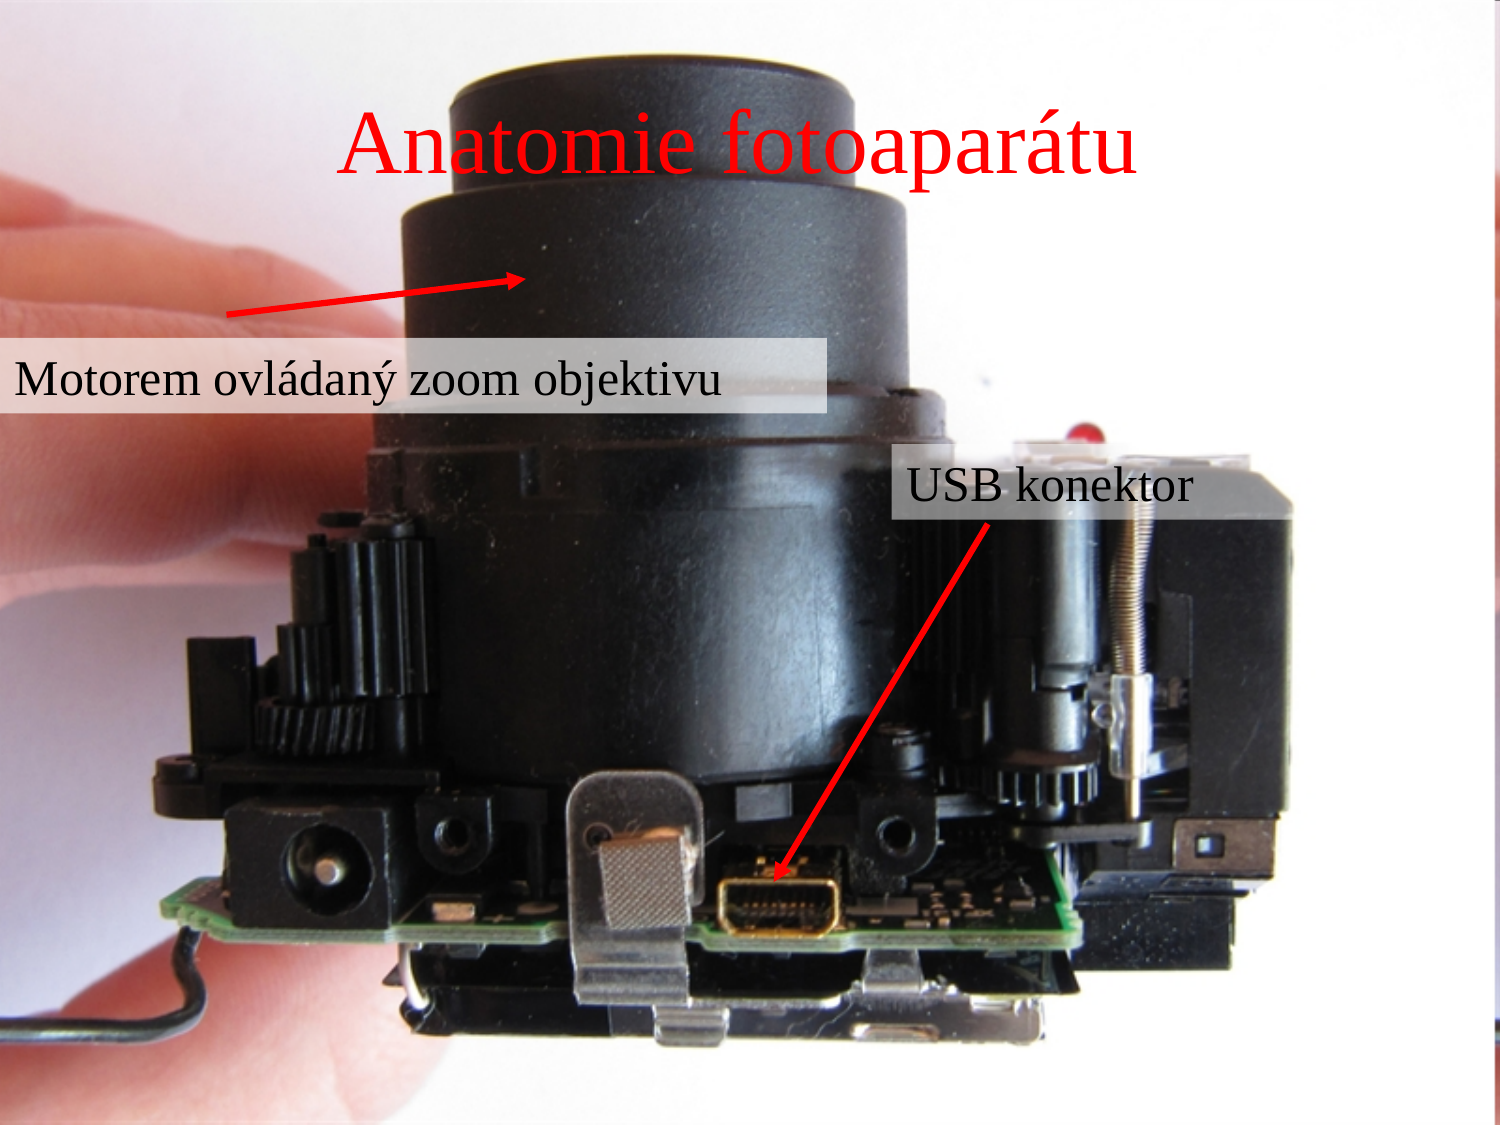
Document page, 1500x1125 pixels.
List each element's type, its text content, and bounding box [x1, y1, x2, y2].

picture [0, 0, 1500, 1125]
text_box Motorem ovládaný zoom objektivu [0, 337, 827, 414]
text_box USB konektor [891, 444, 1435, 520]
title Anatomie fotoaparátu [100, 42, 1376, 231]
